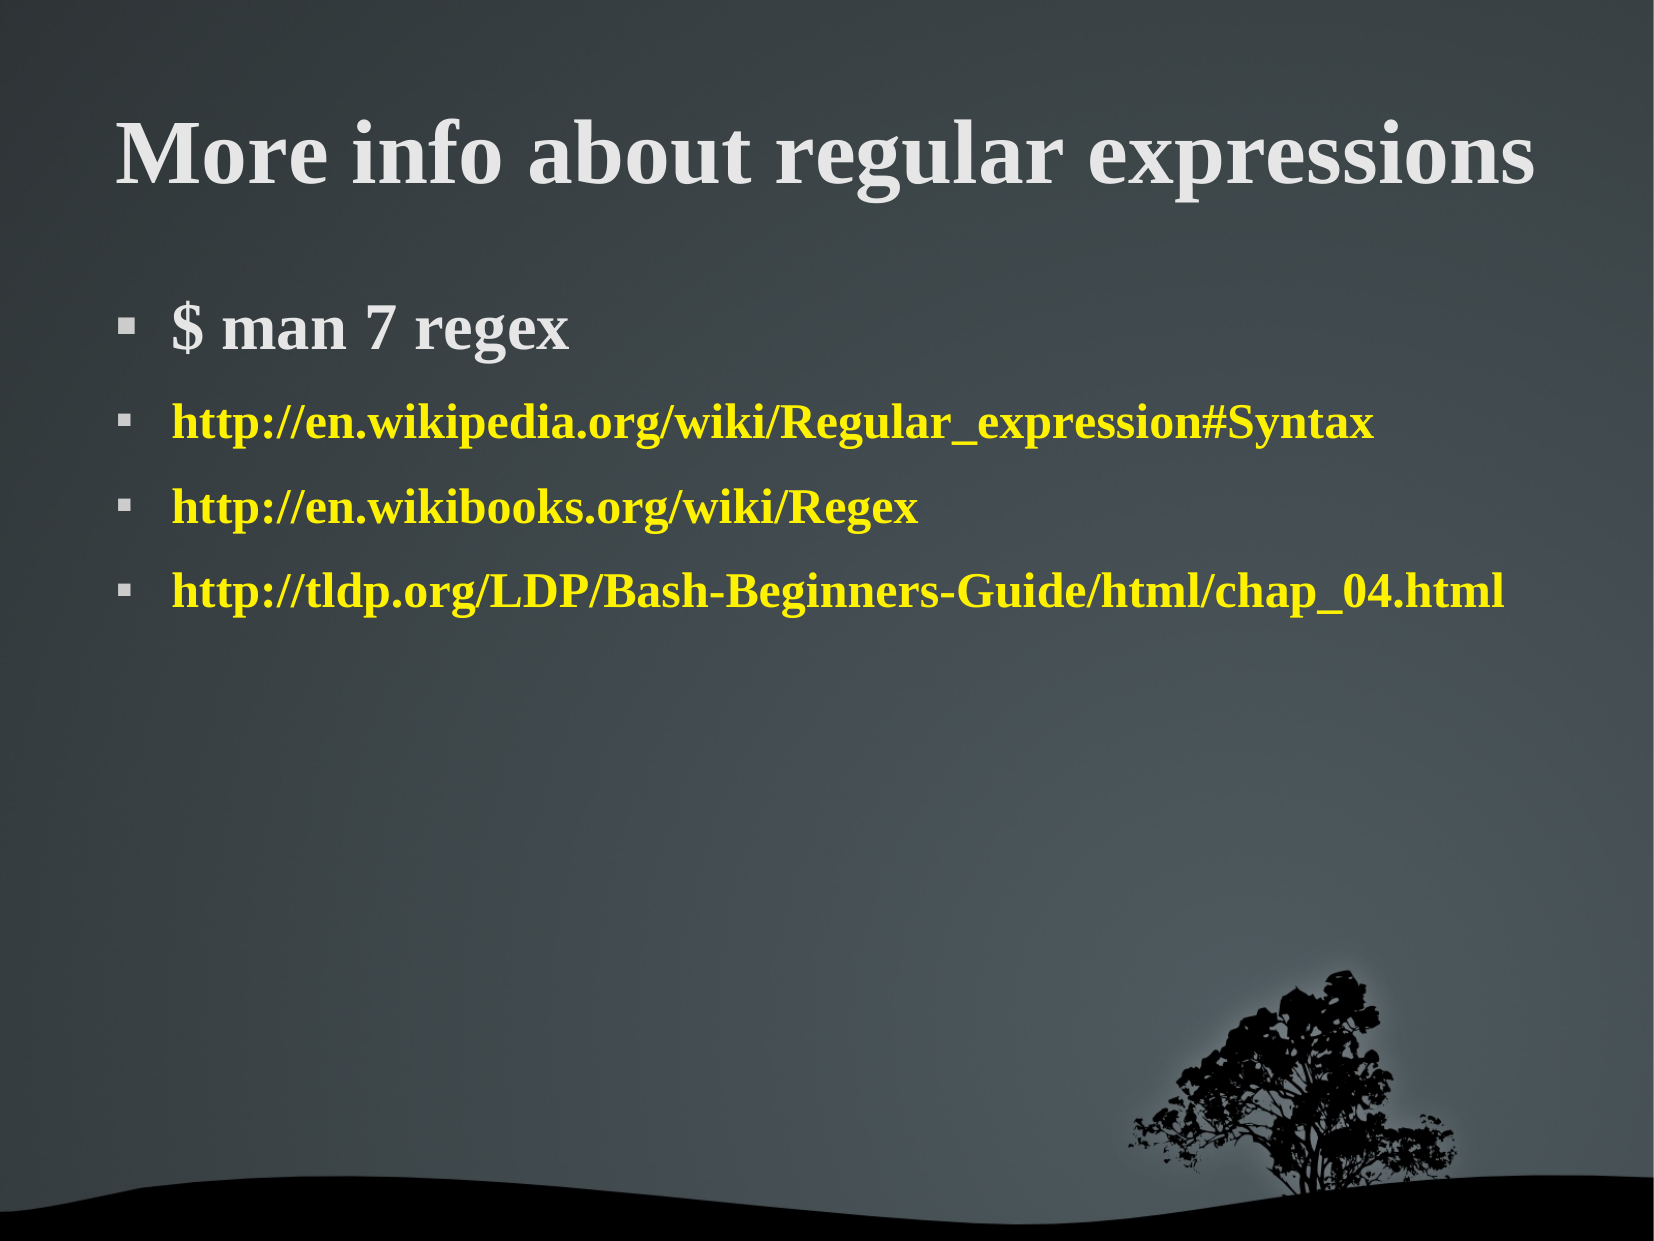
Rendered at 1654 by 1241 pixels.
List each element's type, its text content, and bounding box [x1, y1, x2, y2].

list $ man 7 regex http://en.wikipedia.org/wiki/Regular_expression#Syntax http://en.wikibooks.org/wiki/Regex http://tldp.org/LDP/Bash-Beginners-Guide/html/chap_04.html [82, 290, 1571, 1109]
picture [0, 0, 1654, 1241]
title More info about regular expressions [82, 33, 1571, 273]
